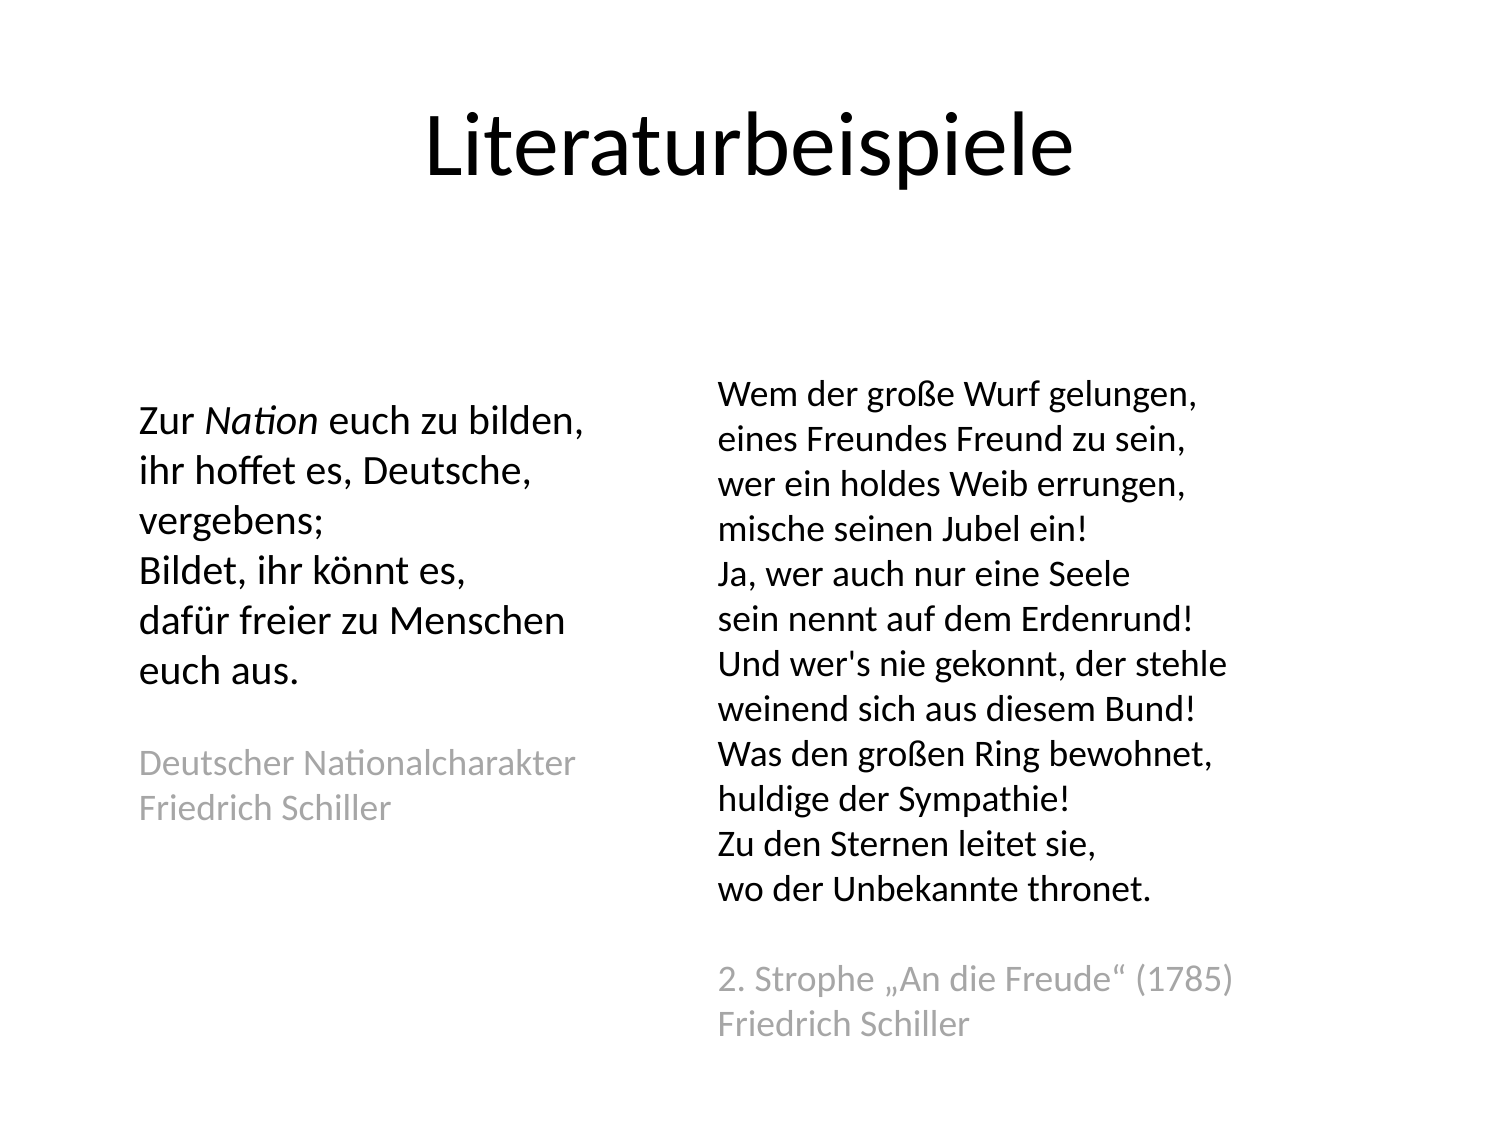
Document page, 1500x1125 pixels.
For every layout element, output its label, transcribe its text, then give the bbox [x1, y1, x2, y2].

text_box Wem der große Wurf gelungen, eines Freundes Freund zu sein, wer ein holdes Weib errungen, mische seinen Jubel ein! Ja, wer auch nur eine Seele sein nennt auf dem Erdenrund! Und wer's nie gekonnt, der stehle weinend sich aus diesem Bund! Was den großen Ring bewohnet, huldige der Sympathie! Zu den Sternen leitet sie, wo der Unbekannte thronet. 2. Strophe „An die Freude“ (1785) Friedrich Schiller [703, 362, 1453, 1097]
text_box Zur Nation euch zu bilden, ihr hoffet es, Deutsche, vergebens; Bildet, ihr könnt es, dafür freier zu Menschen euch aus. Deutscher Nationalcharakter Friedrich Schiller [124, 385, 703, 836]
title Literaturbeispiele [75, 45, 1426, 233]
